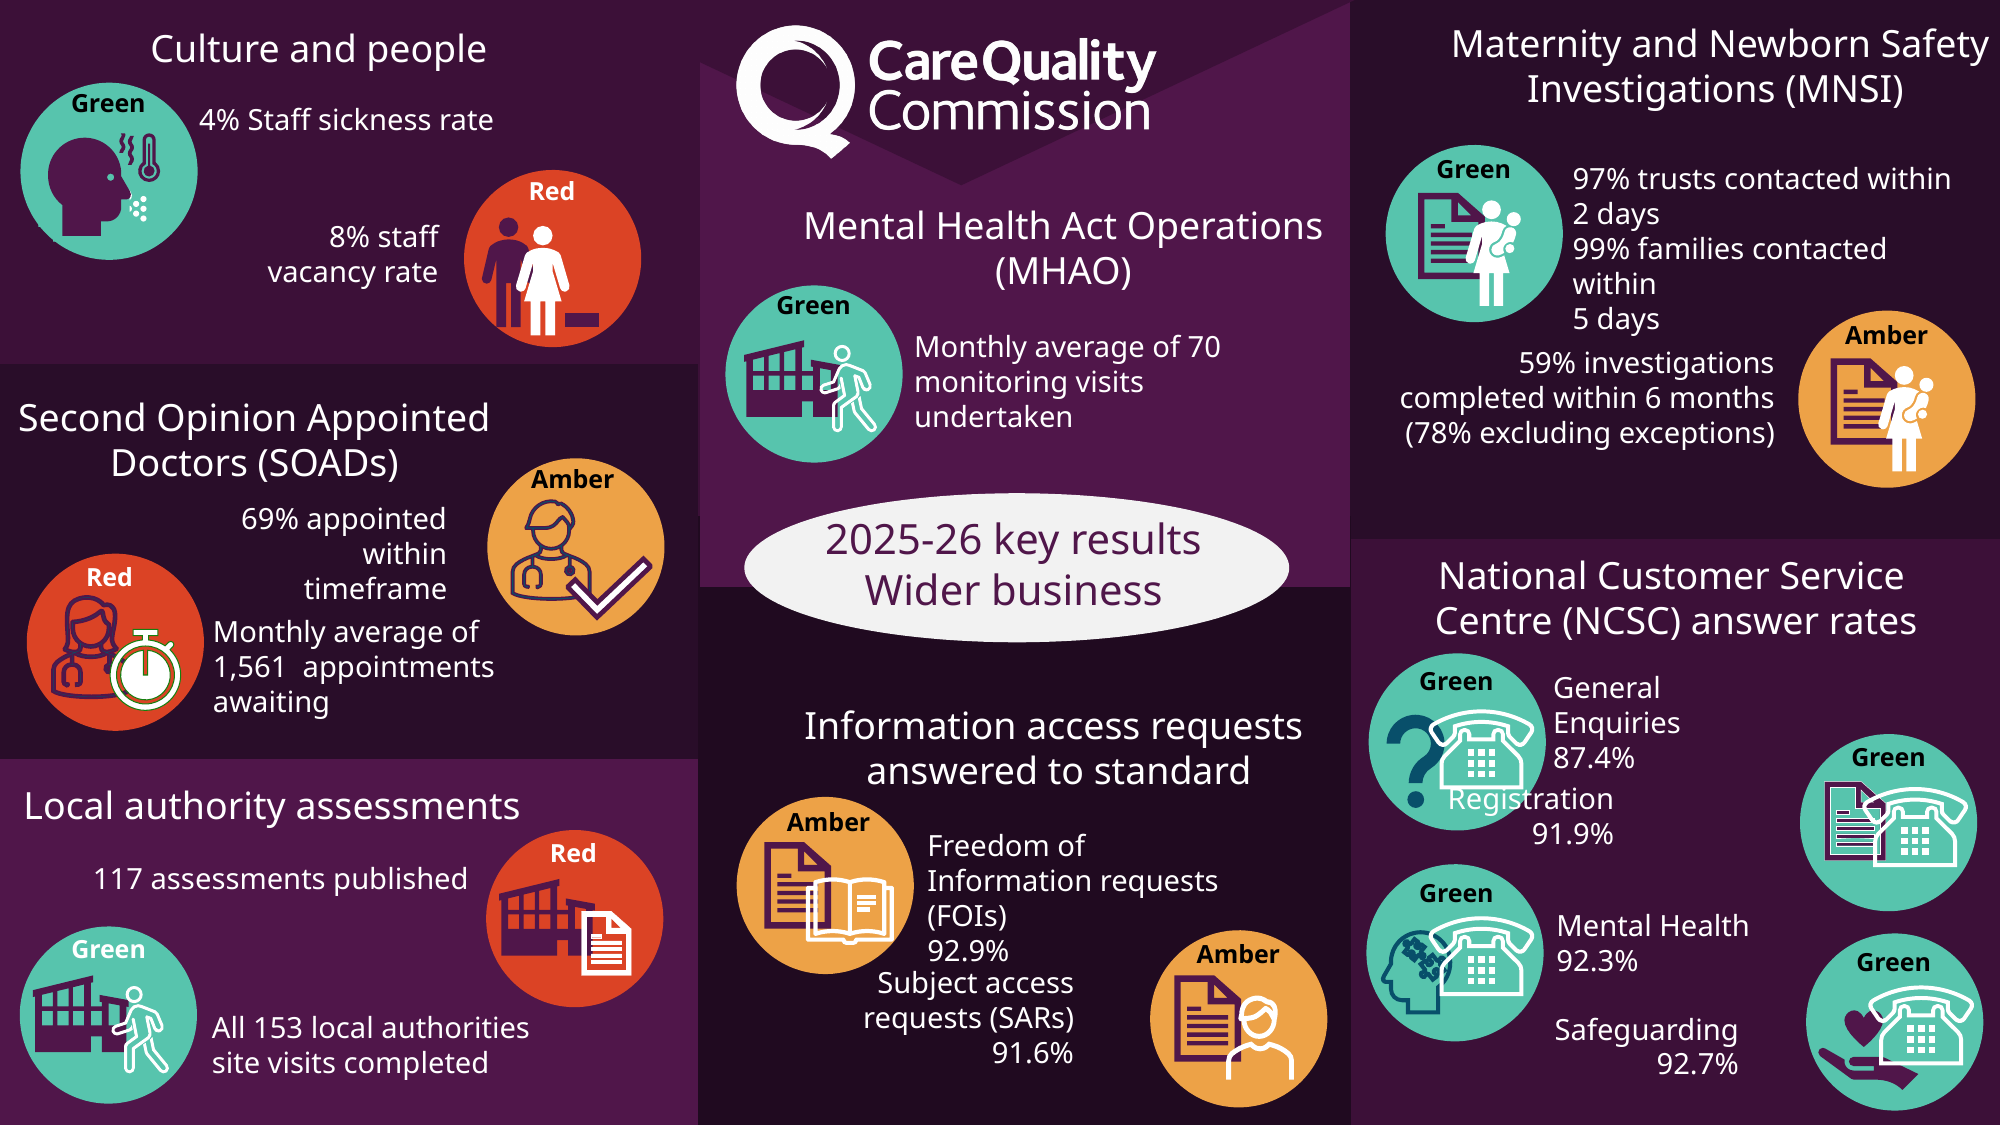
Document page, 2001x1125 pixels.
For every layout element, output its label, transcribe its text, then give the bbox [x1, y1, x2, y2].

text_box Green [47, 79, 170, 126]
text_box 4% Staff sickness rate [184, 93, 540, 145]
text_box Subject access requests (SARs) 91.6% [848, 956, 1154, 1079]
text_box Second Opinion Appointed Doctors (SOADs) [0, 385, 523, 492]
picture [1813, 961, 1986, 1105]
text_box Amber [1177, 931, 1300, 977]
text_box Monthly average of 70 monitoring visits undertaken [899, 321, 1306, 408]
text_box Registration 91.9% [1432, 772, 1804, 859]
text_box Green [1832, 938, 1955, 985]
text_box All 153 local authorities site visits completed [196, 1001, 556, 1088]
text_box [0, 0, 2000, 1125]
picture [1807, 763, 1980, 893]
text_box Local authority assessments [0, 774, 621, 836]
text_box General Enquiries 87.4% [1538, 662, 1808, 748]
picture [1155, 966, 1310, 1095]
text_box Freedom of Information requests (FOIs) 92.9% [912, 819, 1257, 941]
text_box Monthly average of 1,561 appointments awaiting [198, 606, 548, 728]
picture [1399, 183, 1551, 310]
text_box Green [752, 282, 875, 328]
text_box Information access requests answered to standard [749, 694, 1368, 801]
text_box 8% staff vacancy rate [252, 211, 460, 298]
picture [735, 24, 1158, 159]
text_box Amber [1826, 312, 1948, 358]
picture [488, 492, 653, 632]
text_box Safeguarding 92.7% [1539, 1003, 1810, 1090]
text_box Culture and people [28, 17, 610, 79]
picture [1367, 892, 1546, 1023]
picture [745, 833, 903, 965]
text_box Green [49, 926, 169, 972]
text_box Maternity and Newborn Safety Investigations (MNSI) [1364, 12, 2000, 119]
text_box Red [60, 553, 159, 600]
picture [1811, 349, 1963, 476]
text_box 2025-26 key results Wider business [707, 505, 1320, 622]
text_box Mental Health Act Operations (MHAO) [772, 194, 1355, 301]
text_box Amber [767, 798, 890, 844]
text_box Red [524, 830, 623, 876]
picture [30, 130, 164, 250]
text_box 117 assessments published [77, 852, 494, 904]
picture [492, 863, 646, 983]
text_box Green [1395, 869, 1518, 916]
picture [26, 960, 189, 1079]
picture [1360, 685, 1546, 817]
picture [737, 324, 897, 438]
text_box Green [1413, 146, 1535, 192]
picture [28, 585, 196, 721]
text_box Green [1395, 657, 1518, 704]
text_box Amber [512, 456, 634, 502]
text_box Mental Health 92.3% [1541, 899, 1812, 986]
text_box Green [1827, 733, 1950, 780]
text_box 59% investigations completed within 6 months (78% excluding exceptions)​ [1384, 337, 1802, 459]
text_box 97% trusts contacted within 2 days 99% families contacted within 5 days [1557, 152, 1986, 310]
picture [449, 213, 602, 340]
text_box Red [490, 168, 614, 214]
text_box National Customer Service Centre (NCSC) answer rates [1385, 544, 1968, 651]
text_box 69% appointed within timeframe [226, 492, 489, 579]
